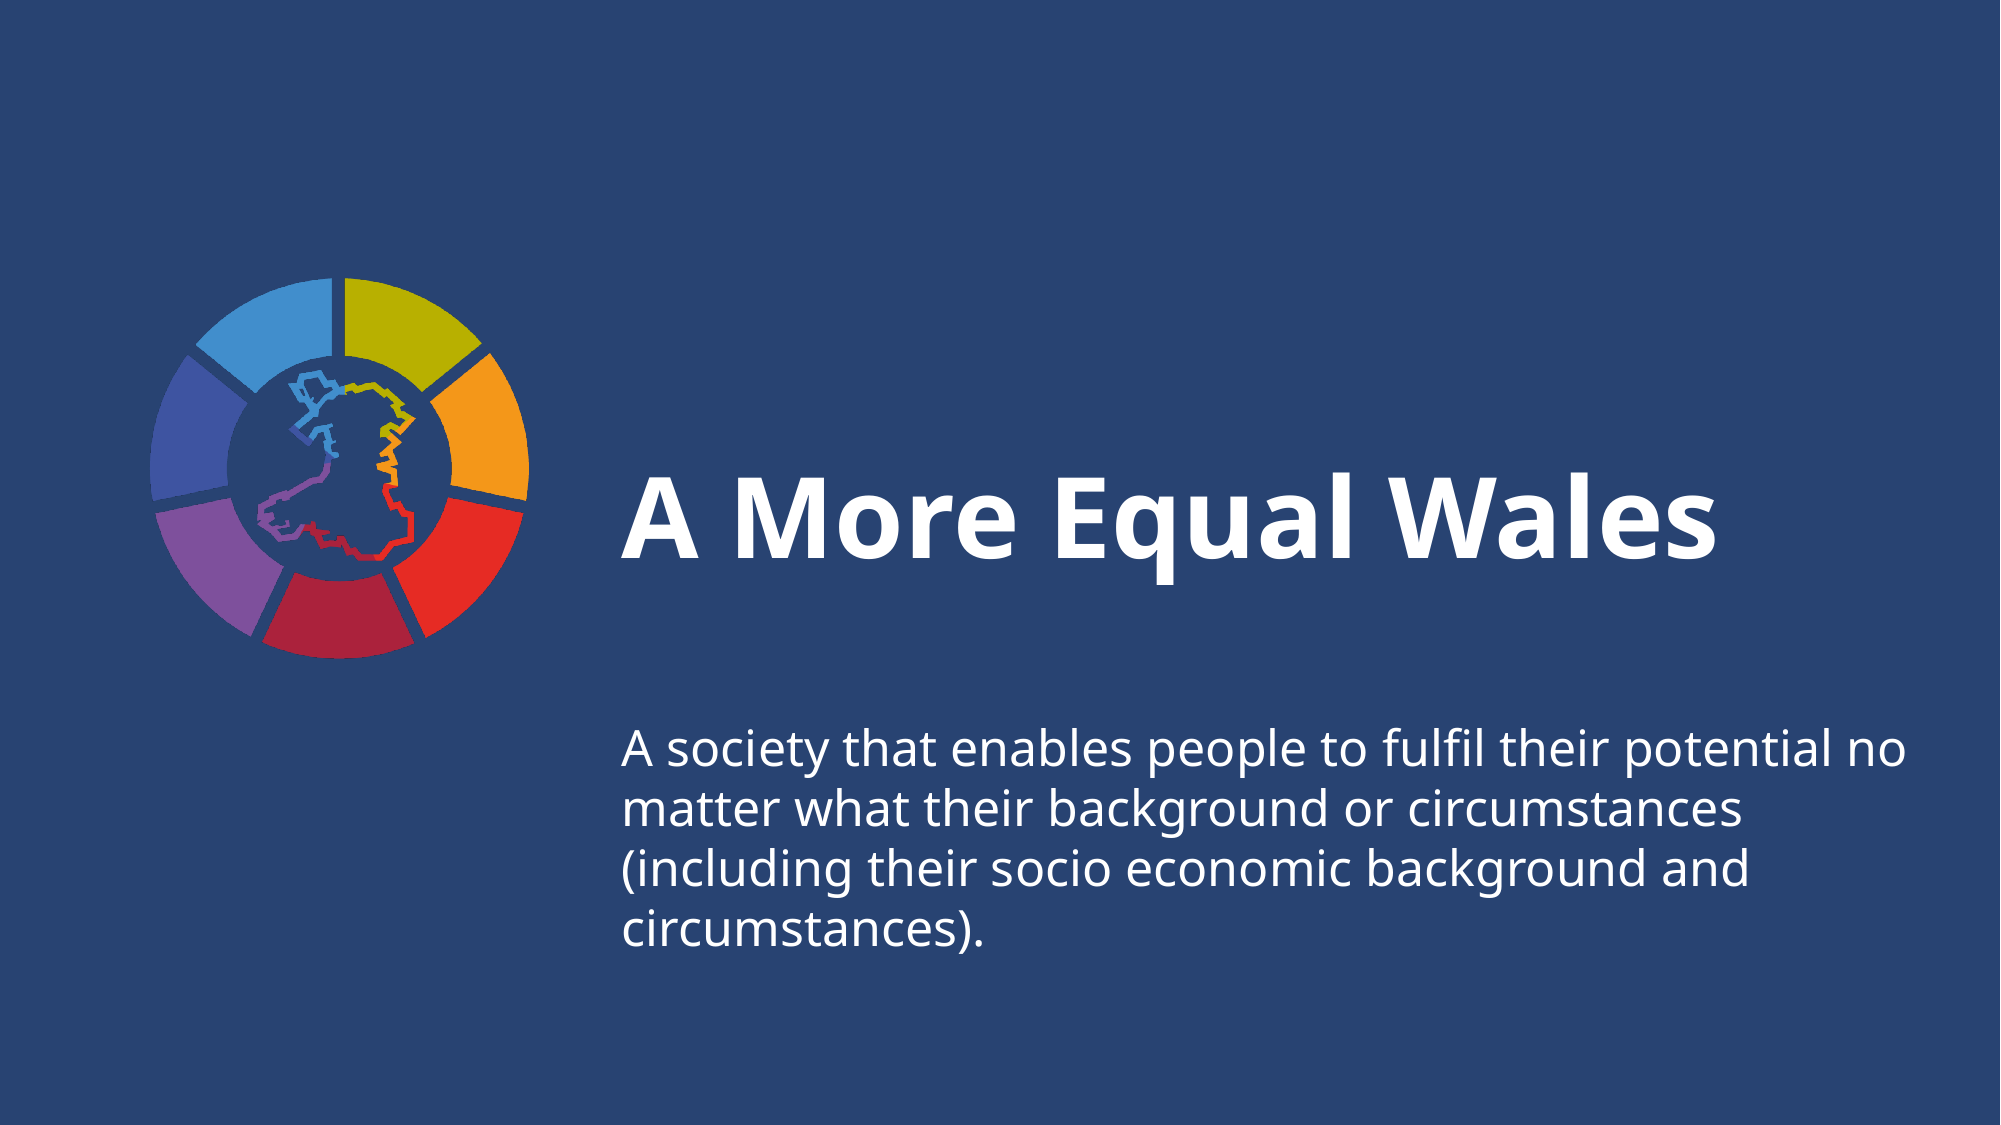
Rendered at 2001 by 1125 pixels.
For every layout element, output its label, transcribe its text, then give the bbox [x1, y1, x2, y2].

picture [149, 278, 543, 659]
title A More Equal Wales A society that enables people to fulfil their potential no matter what their background or circumstances (including their socio economic background and circumstances). [606, 438, 1957, 685]
